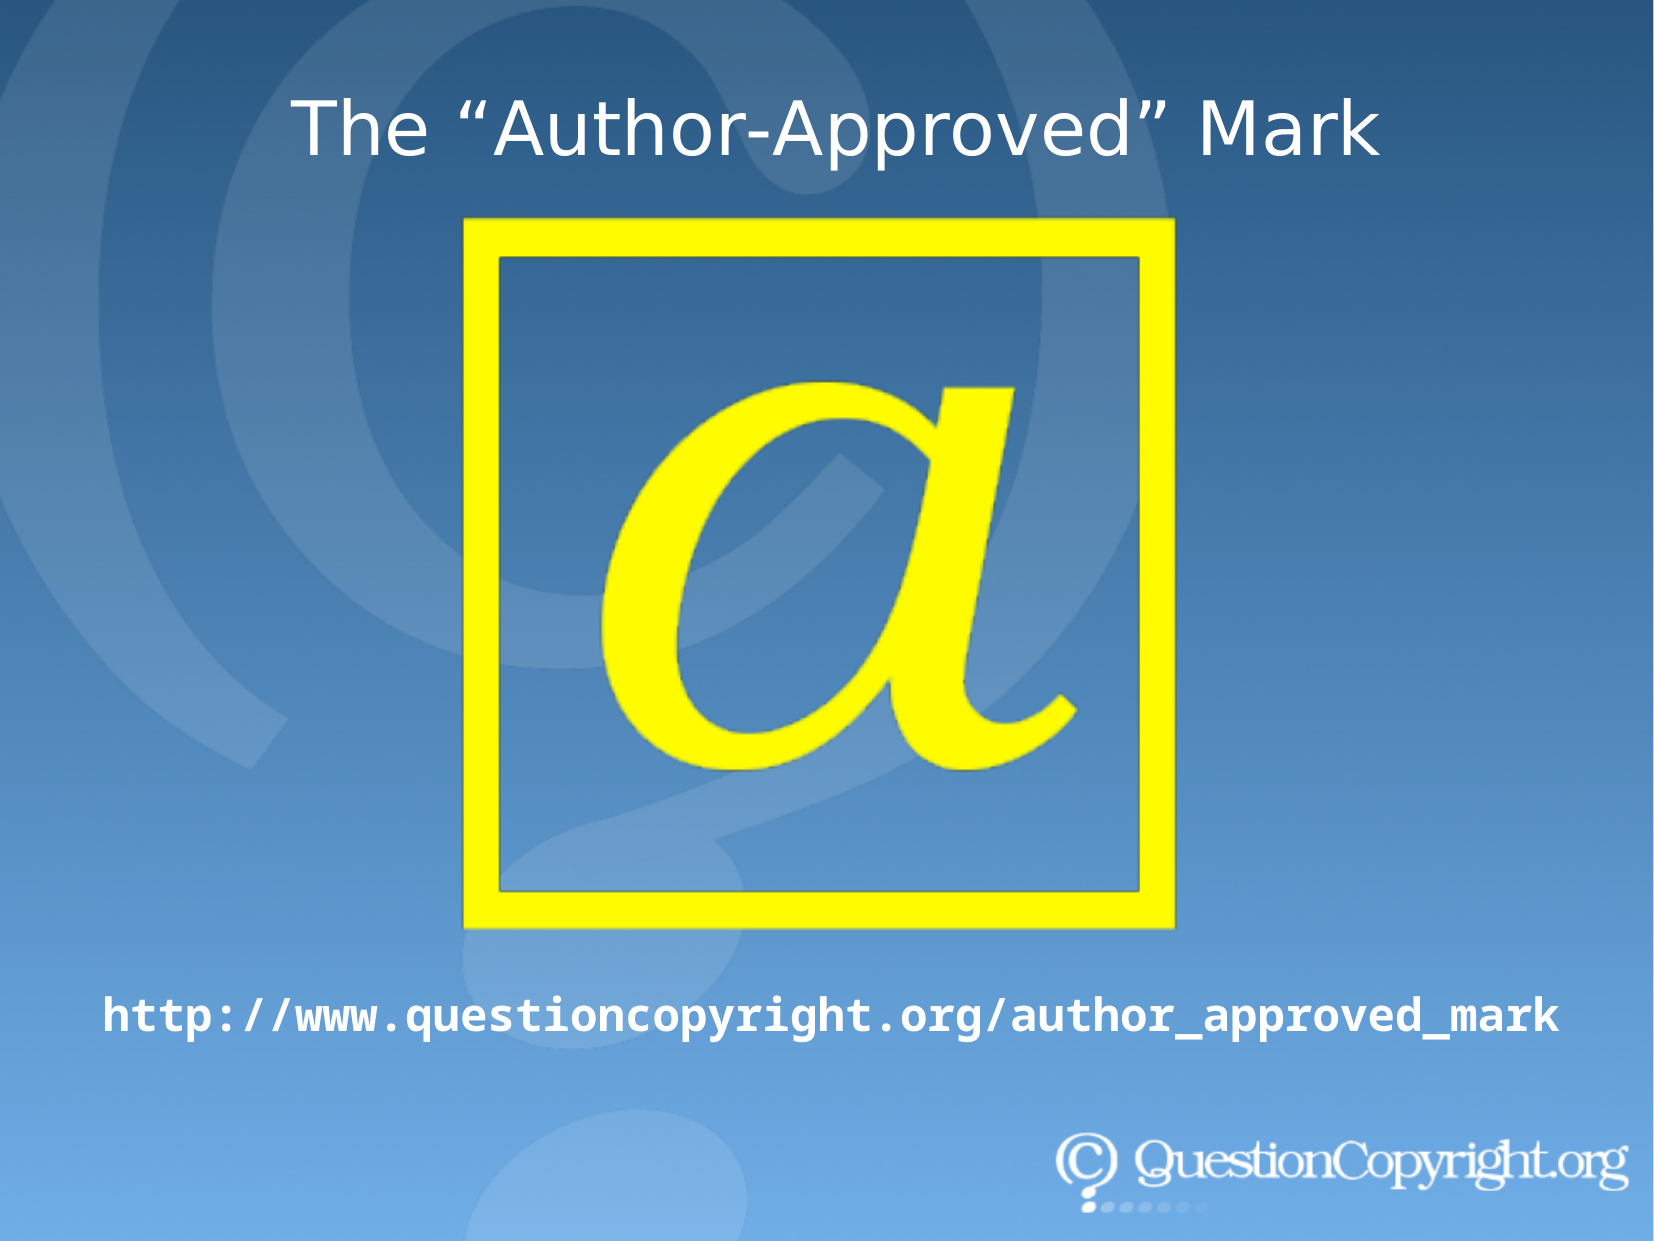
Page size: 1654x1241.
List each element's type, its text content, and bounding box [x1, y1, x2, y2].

text_box http://www.questioncopyright.org/author_approved_mark [1426, 975, 1576, 1045]
text_box http://www.questioncopyright.org/author_approved_mark [87, 975, 225, 1045]
picture [0, 0, 1654, 1241]
